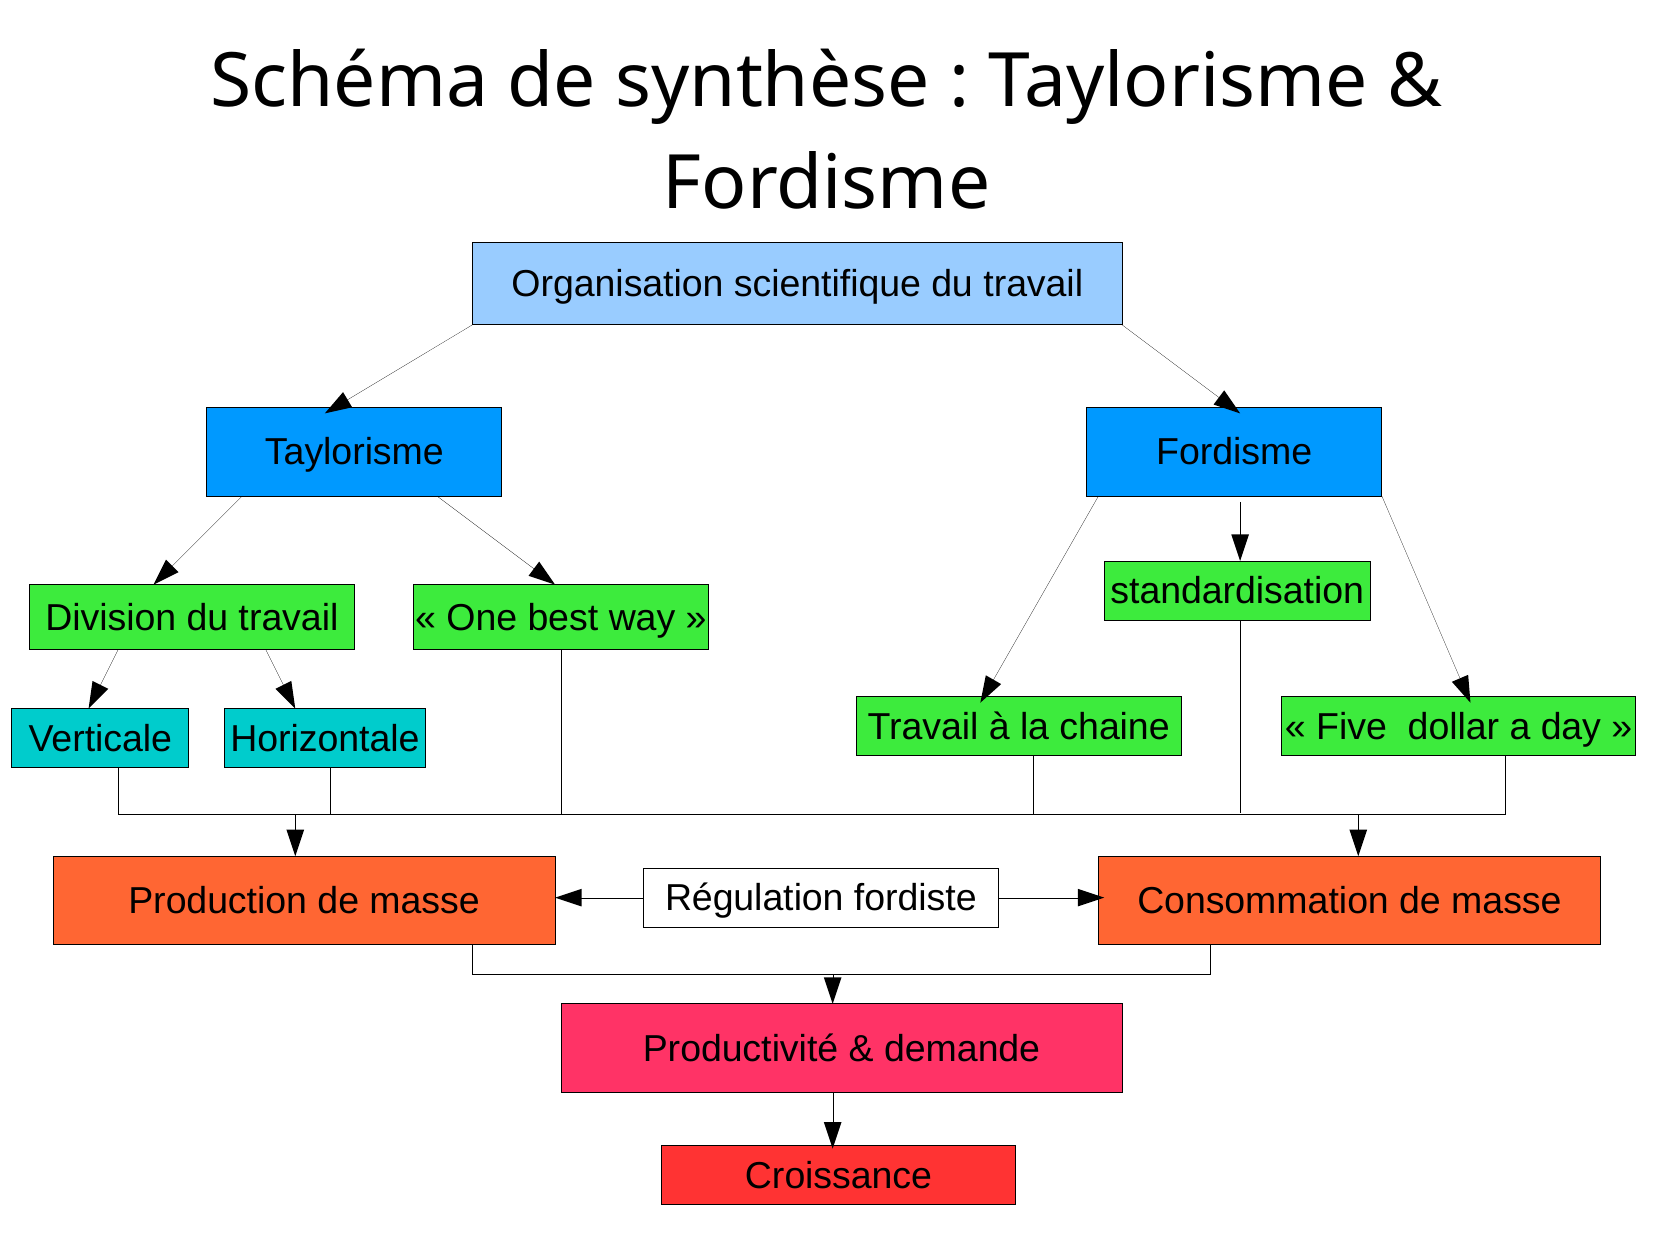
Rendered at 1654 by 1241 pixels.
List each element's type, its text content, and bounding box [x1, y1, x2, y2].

text_box Consommation de masse [1098, 856, 1601, 945]
text_box « Five dollar a day » [1281, 696, 1636, 756]
text_box Organisation scientifique du travail [472, 242, 1123, 325]
text_box « One best way » [413, 584, 709, 650]
text_box Horizontale [224, 708, 426, 768]
text_box Croissance [661, 1145, 1016, 1205]
text_box Travail à la chaine [856, 696, 1182, 756]
text_box Verticale [11, 708, 189, 768]
text_box Fordisme [1086, 407, 1382, 497]
text_box Productivité & demande [561, 1003, 1123, 1093]
text_box Production de masse [53, 856, 556, 945]
text_box standardisation [1104, 561, 1371, 621]
text_box Taylorisme [206, 407, 502, 497]
text_box Régulation fordiste [643, 868, 999, 928]
title Schéma de synthèse : Taylorisme & Fordisme [82, 49, 1571, 207]
text_box Division du travail [29, 584, 355, 650]
